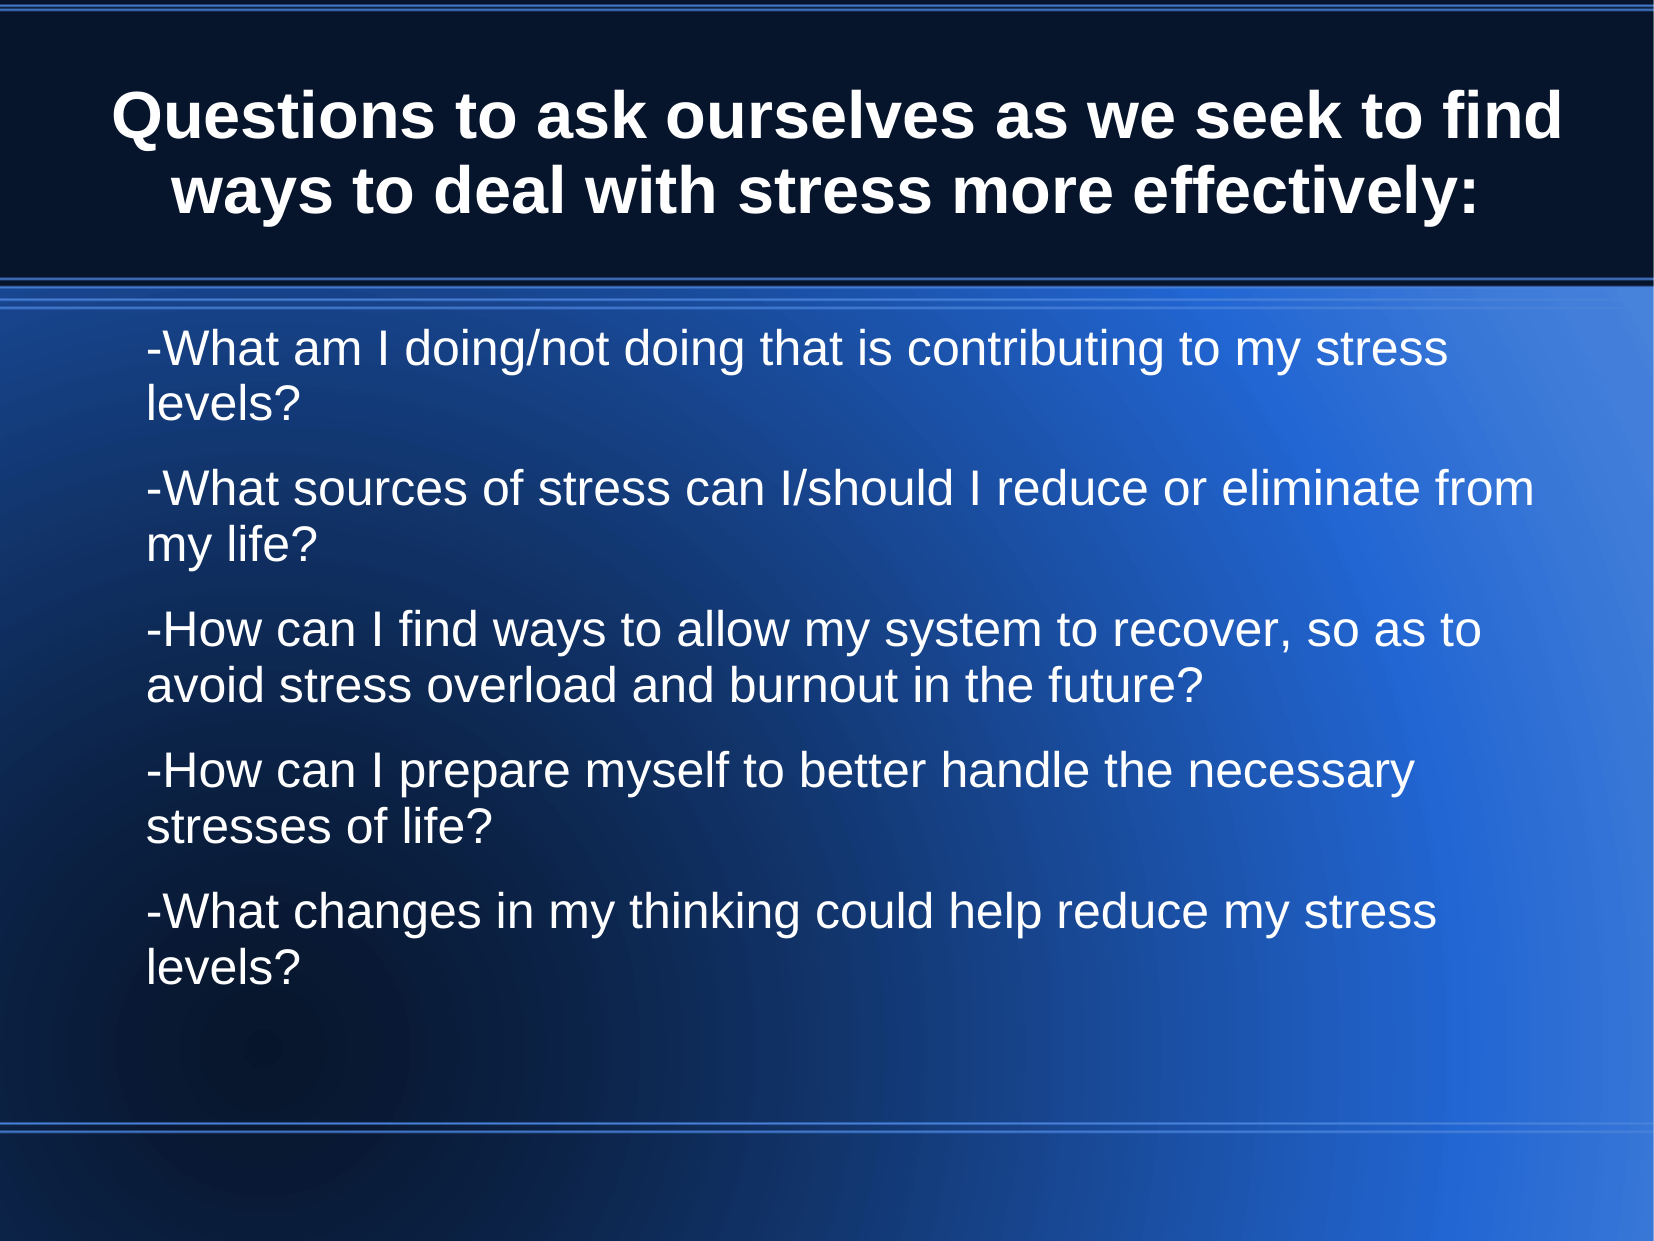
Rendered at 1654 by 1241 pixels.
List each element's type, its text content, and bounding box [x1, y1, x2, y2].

picture [0, 0, 1654, 1241]
list -What am I doing/not doing that is contributing to my stress levels? -What sources of stress can I/should I reduce or eliminate from my life? -How can I find ways to allow my system to recover, so as to avoid stress overload and burnout in the future? -How can I prepare myself to better handle the necessary stresses of life? -What changes in my thinking could help reduce my stress levels? [75, 319, 1564, 1241]
title Questions to ask ourselves as we seek to find ways to deal with stress more effectively: [82, 49, 1571, 257]
